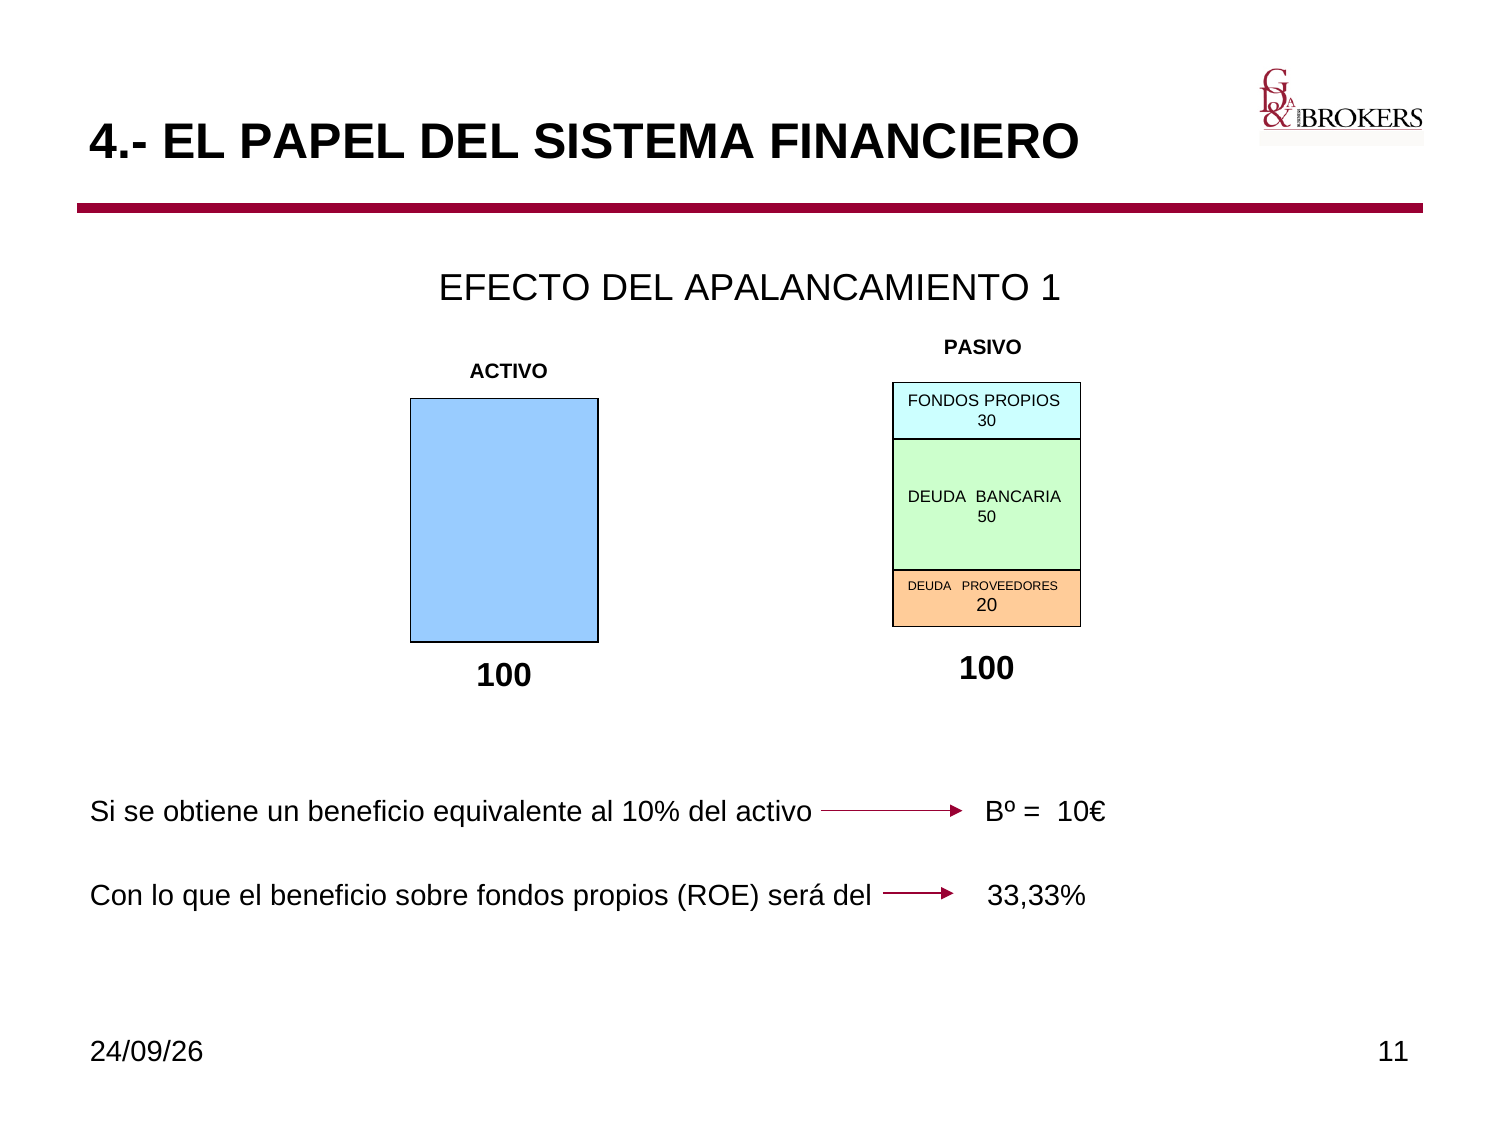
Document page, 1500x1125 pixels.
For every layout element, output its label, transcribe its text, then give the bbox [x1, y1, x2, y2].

text_box PASIVO [929, 326, 1042, 364]
text_box FONDOS PROPIOS 30 [893, 382, 1081, 439]
text_box ACTIVO [443, 349, 575, 388]
text_box 100 [519, 666, 526, 683]
text_box 100 [447, 645, 561, 683]
text_box DEUDA PROVEEDORES 20 [893, 571, 1081, 627]
text_box 100 [983, 659, 990, 676]
text_box 100 [911, 638, 1062, 677]
text_box DEUDA BANCARIA 50 [893, 439, 1081, 571]
text_box 100 [500, 666, 507, 683]
text_box 100 [1002, 659, 1009, 676]
list EFECTO DEL APALANCAMIENTO 1 Si se obtiene un beneficio equivalente al 10% del activo Bº = 10€ Con lo que el beneficio sobre fondos propios (ROE) será del 33,33% [75, 255, 1426, 1005]
title 4.- EL PAPEL DEL SISTEMA FINANCIERO [75, 45, 1426, 233]
text_box [410, 398, 598, 643]
